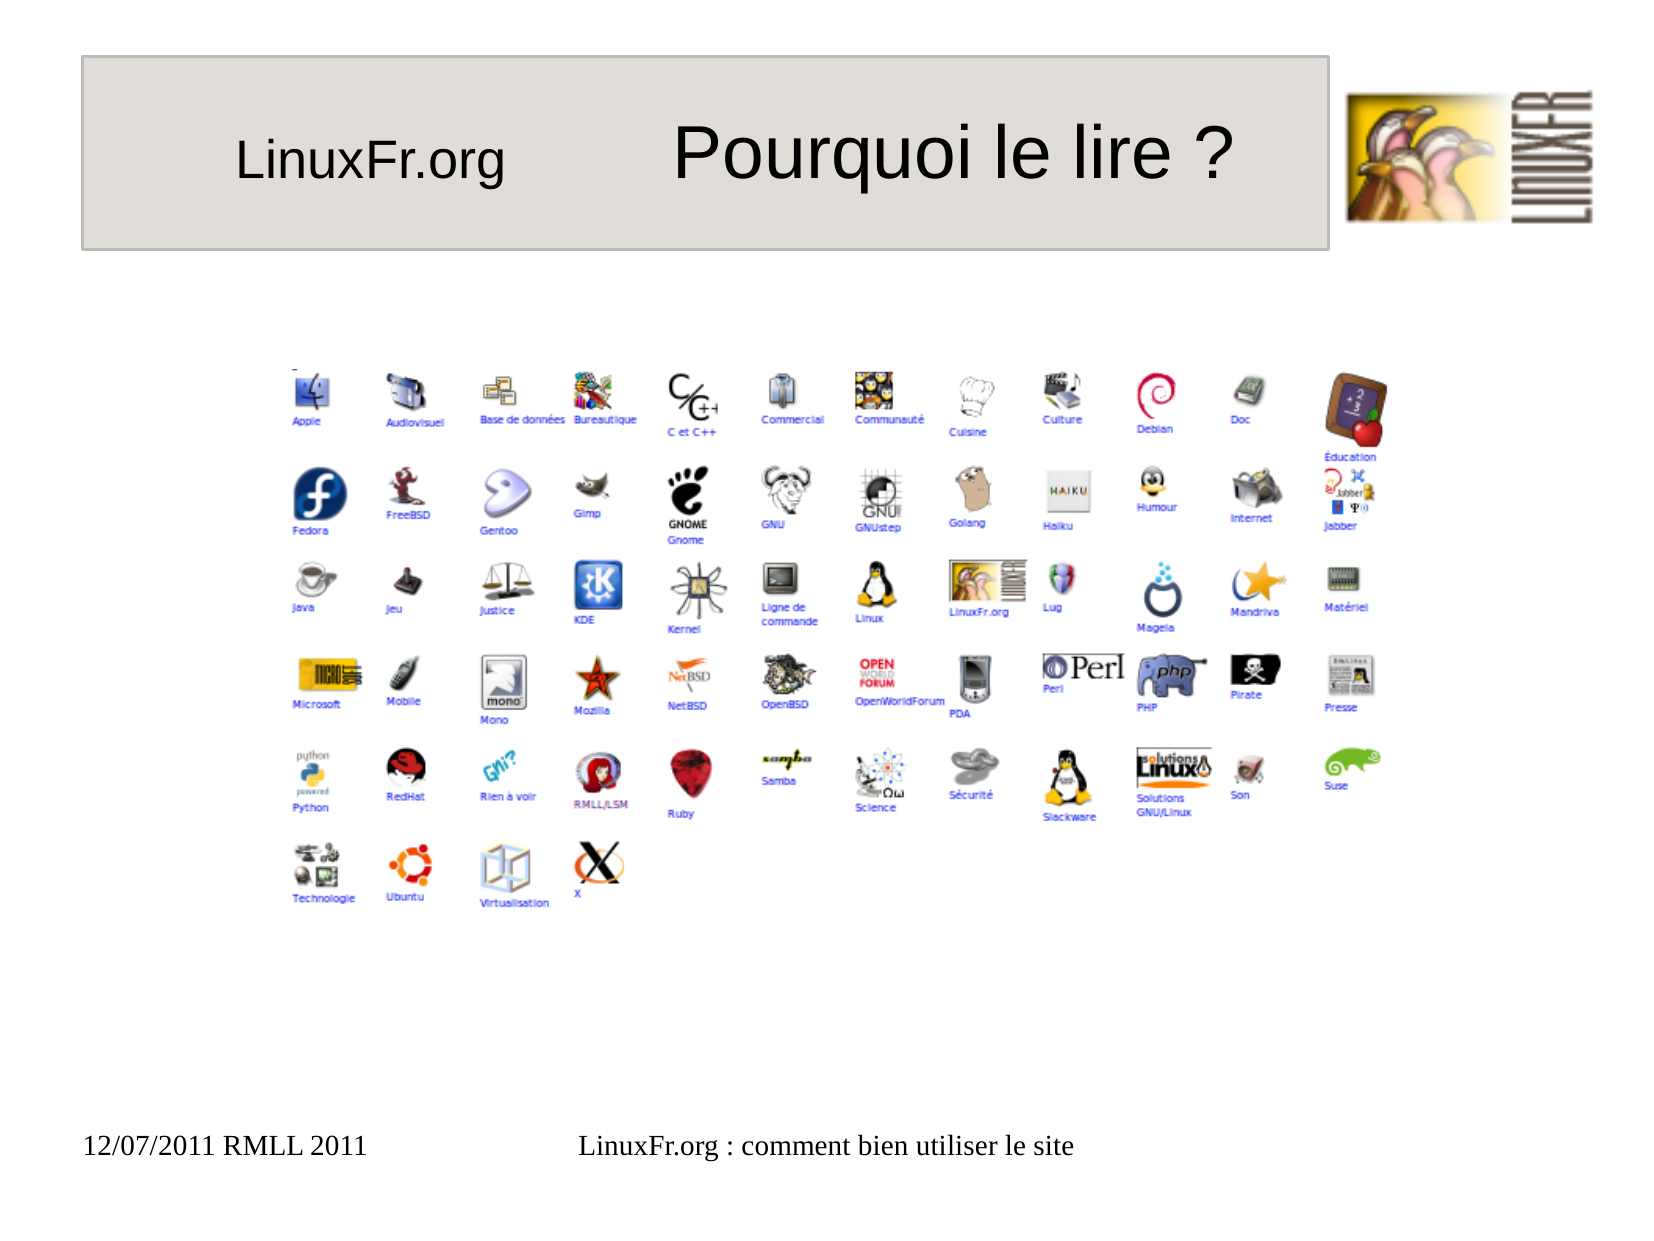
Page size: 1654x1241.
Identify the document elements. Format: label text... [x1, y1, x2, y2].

picture [288, 369, 1395, 915]
picture [1341, 88, 1601, 229]
subtitle [82, 290, 1571, 1094]
title LinuxFr.org Pourquoi le lire ? [82, 56, 1329, 250]
